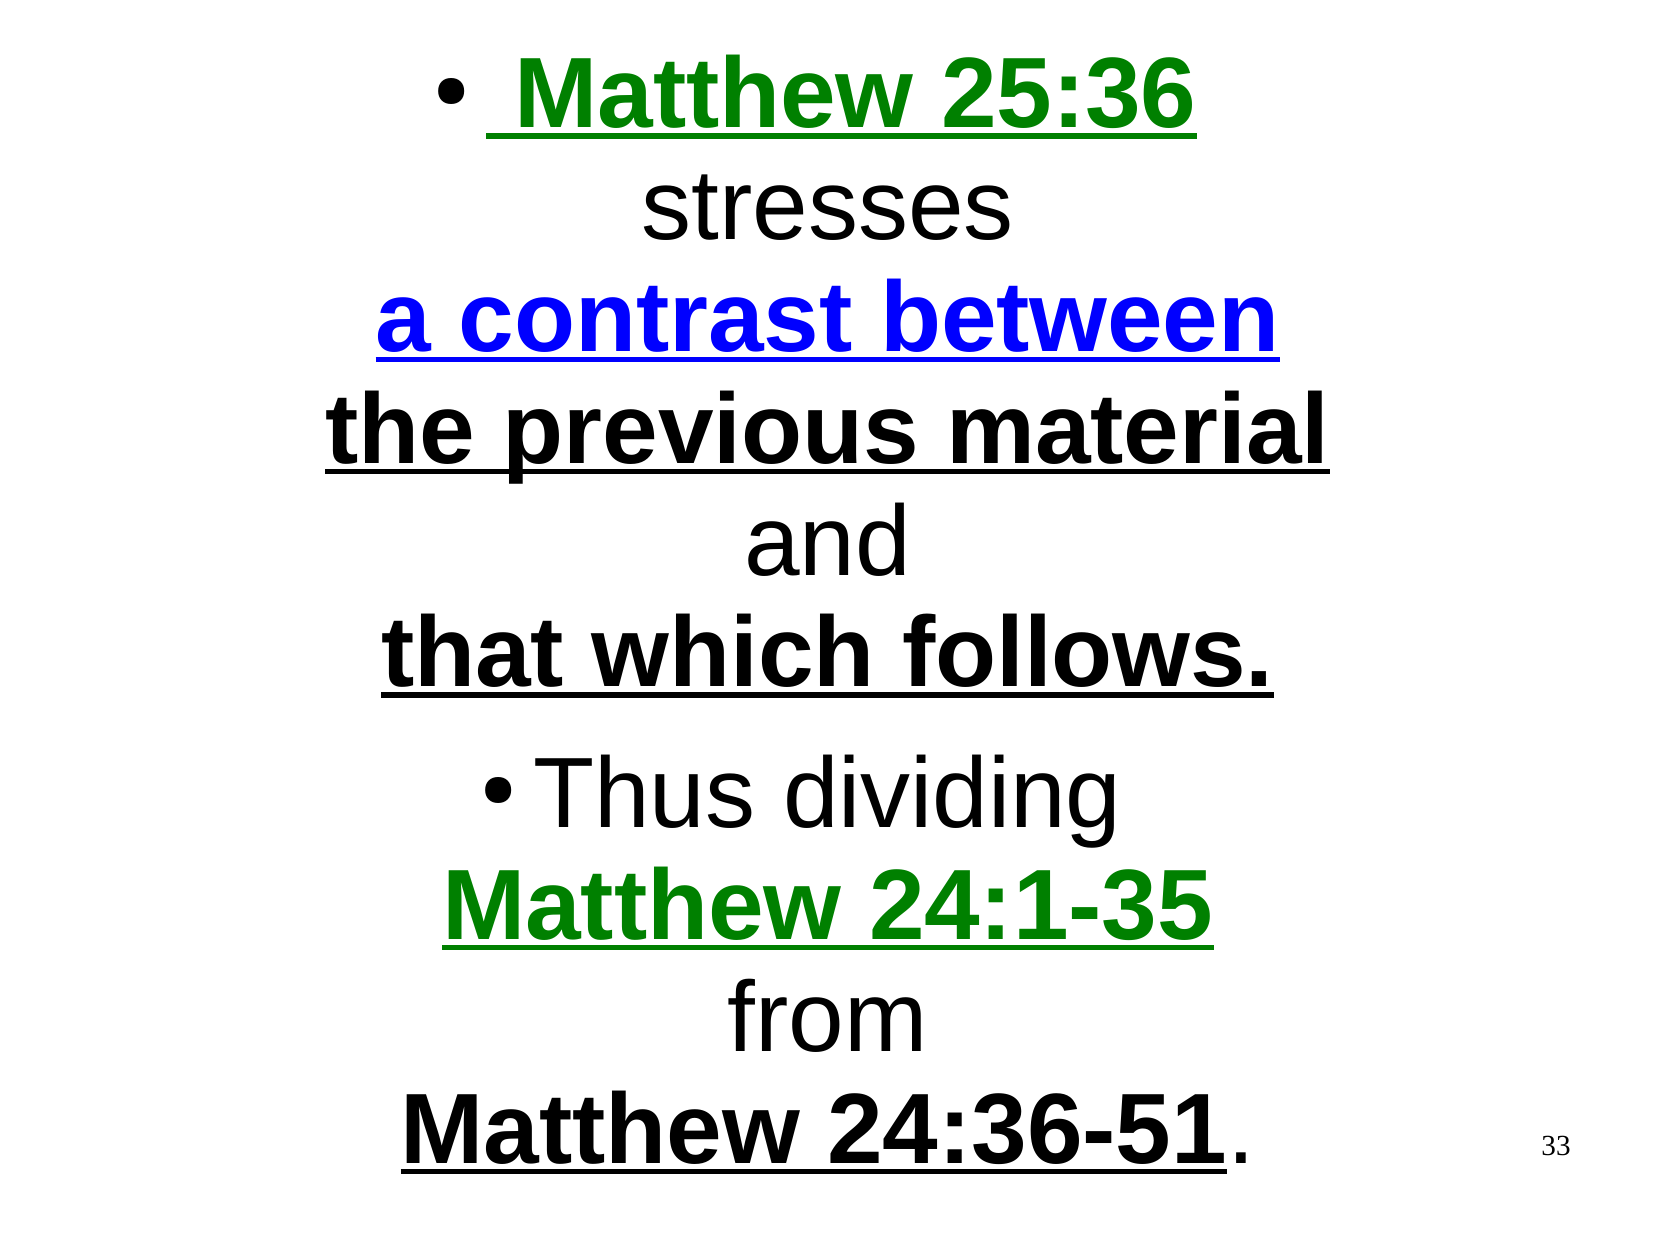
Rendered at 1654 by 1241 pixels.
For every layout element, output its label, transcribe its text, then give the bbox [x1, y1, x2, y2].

list Matthew 25:36 stresses a contrast between the previous material and that which follows. Thus dividing Matthew 24:1-35 from Matthew 24:36-51. [0, 37, 1613, 1201]
